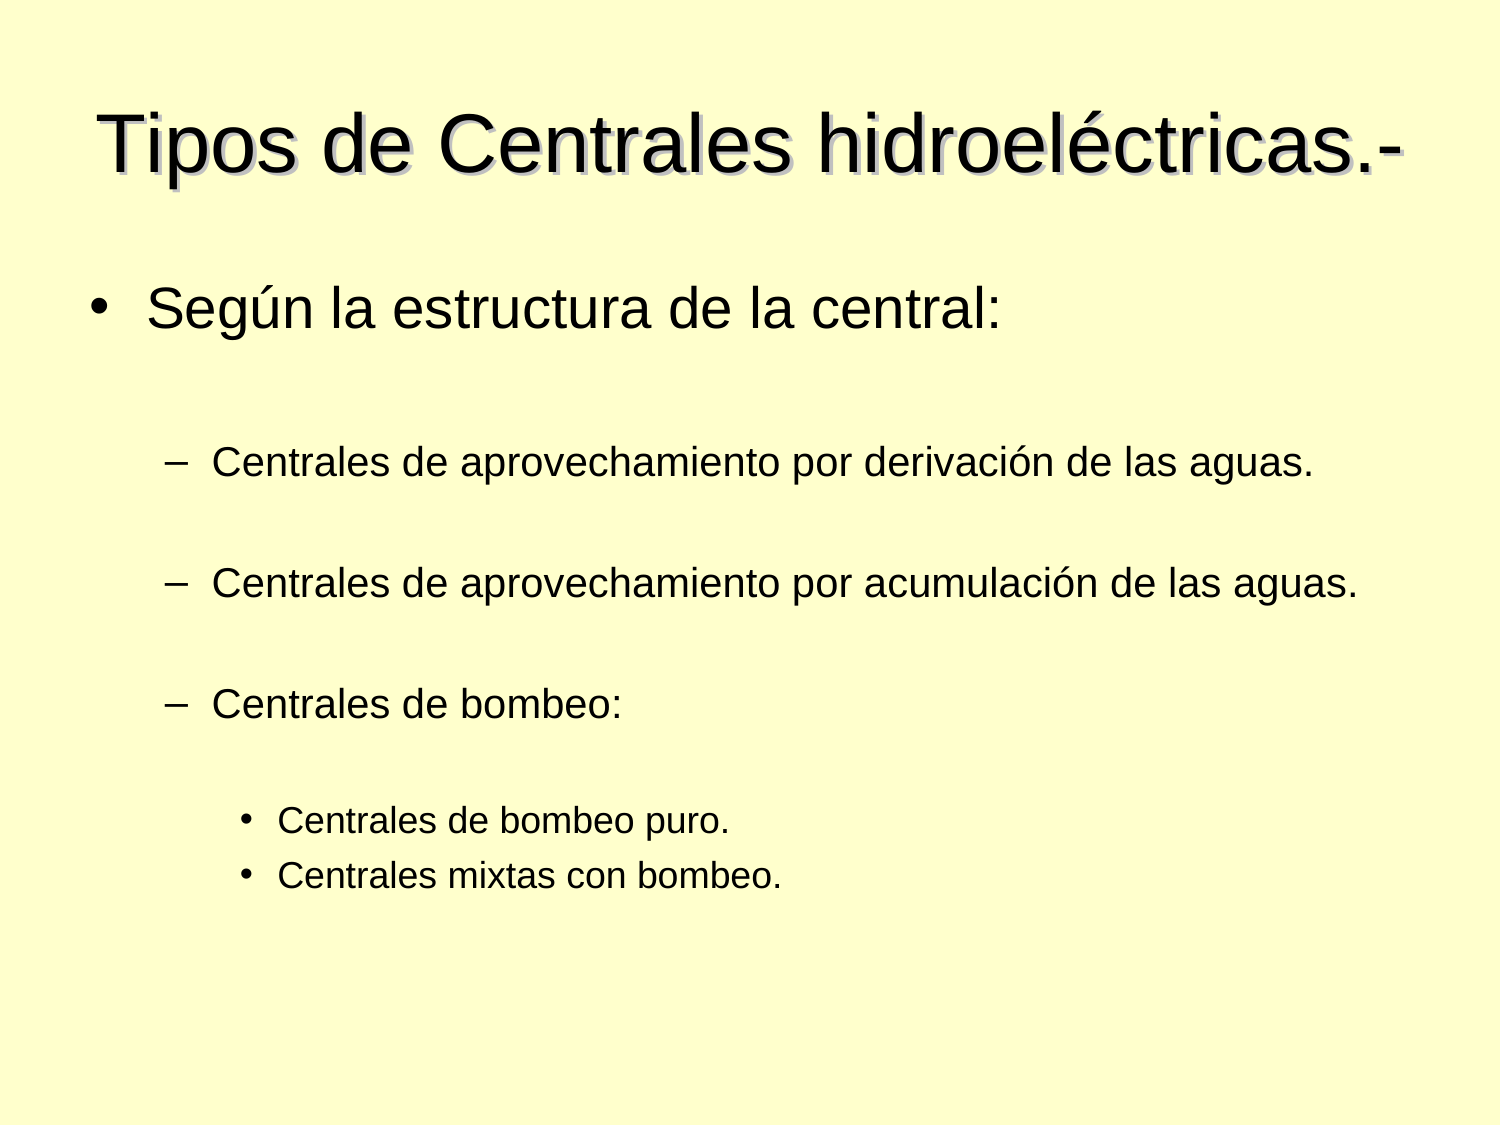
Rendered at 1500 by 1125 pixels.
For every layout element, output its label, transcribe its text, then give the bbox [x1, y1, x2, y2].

list Según la estructura de la central: Centrales de aprovechamiento por derivación de las aguas. Centrales de aprovechamiento por acumulación de las aguas. Centrales de bombeo: Centrales de bombeo puro. Centrales mixtas con bombeo. [75, 262, 1426, 1085]
title Tipos de Centrales hidroeléctricas.- [75, 45, 1426, 233]
